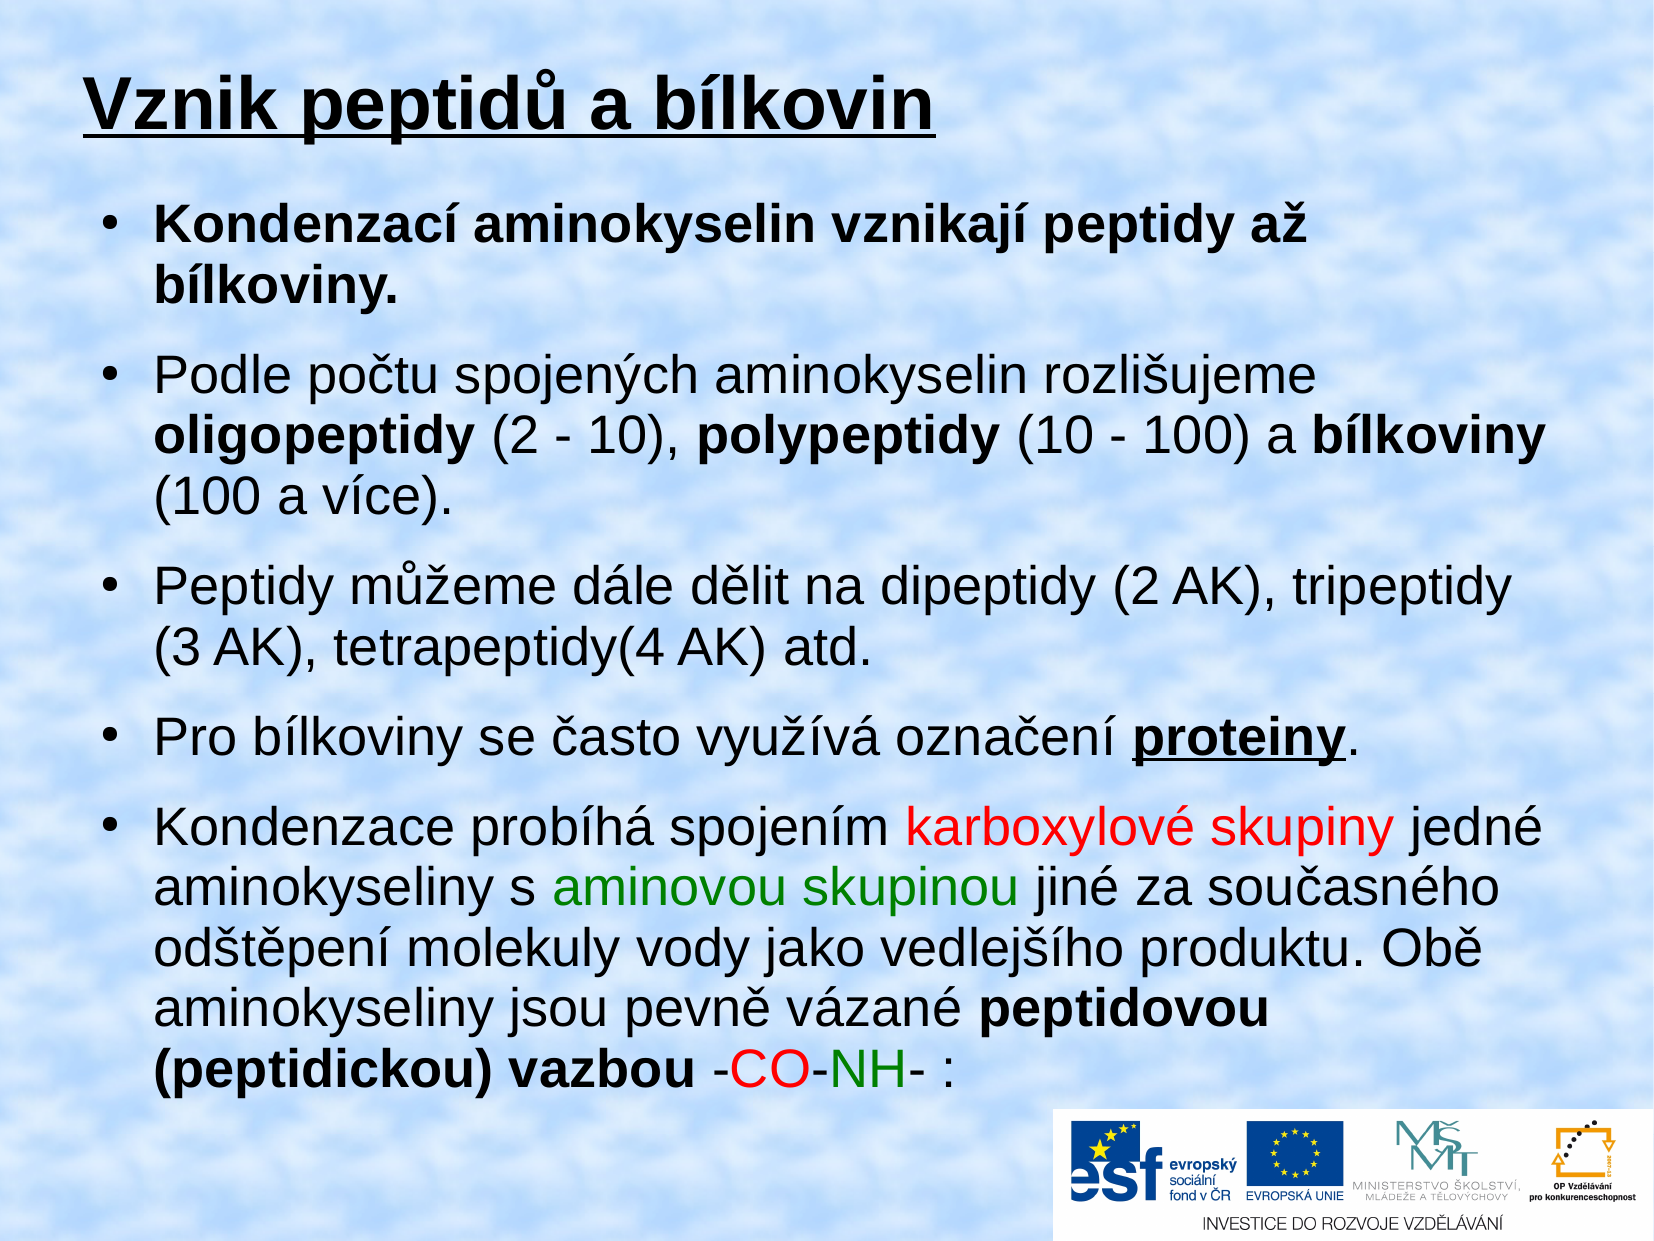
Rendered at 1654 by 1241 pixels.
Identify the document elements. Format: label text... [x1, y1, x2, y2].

title Vznik peptidů a bílkovin [82, 0, 1571, 193]
picture [0, 0, 1654, 1241]
list Kondenzací aminokyselin vznikají peptidy až bílkoviny. Podle počtu spojených aminokyselin rozlišujeme oligopeptidy (2 - 10), polypeptidy (10 - 100) a bílkoviny (100 a více). Peptidy můžeme dále dělit na dipeptidy (2 AK), tripeptidy (3 AK), tetrapeptidy(4 AK) atd. Pro bílkoviny se často využívá označení proteiny. Kondenzace probíhá spojením karboxylové skupiny jedné aminokyseliny s aminovou skupinou jiné za současného odštěpení molekuly vody jako vedlejšího produktu. Obě aminokyseliny jsou pevně vázané peptidovou (peptidickou) vazbou -CO-NH- : [82, 193, 1571, 1047]
